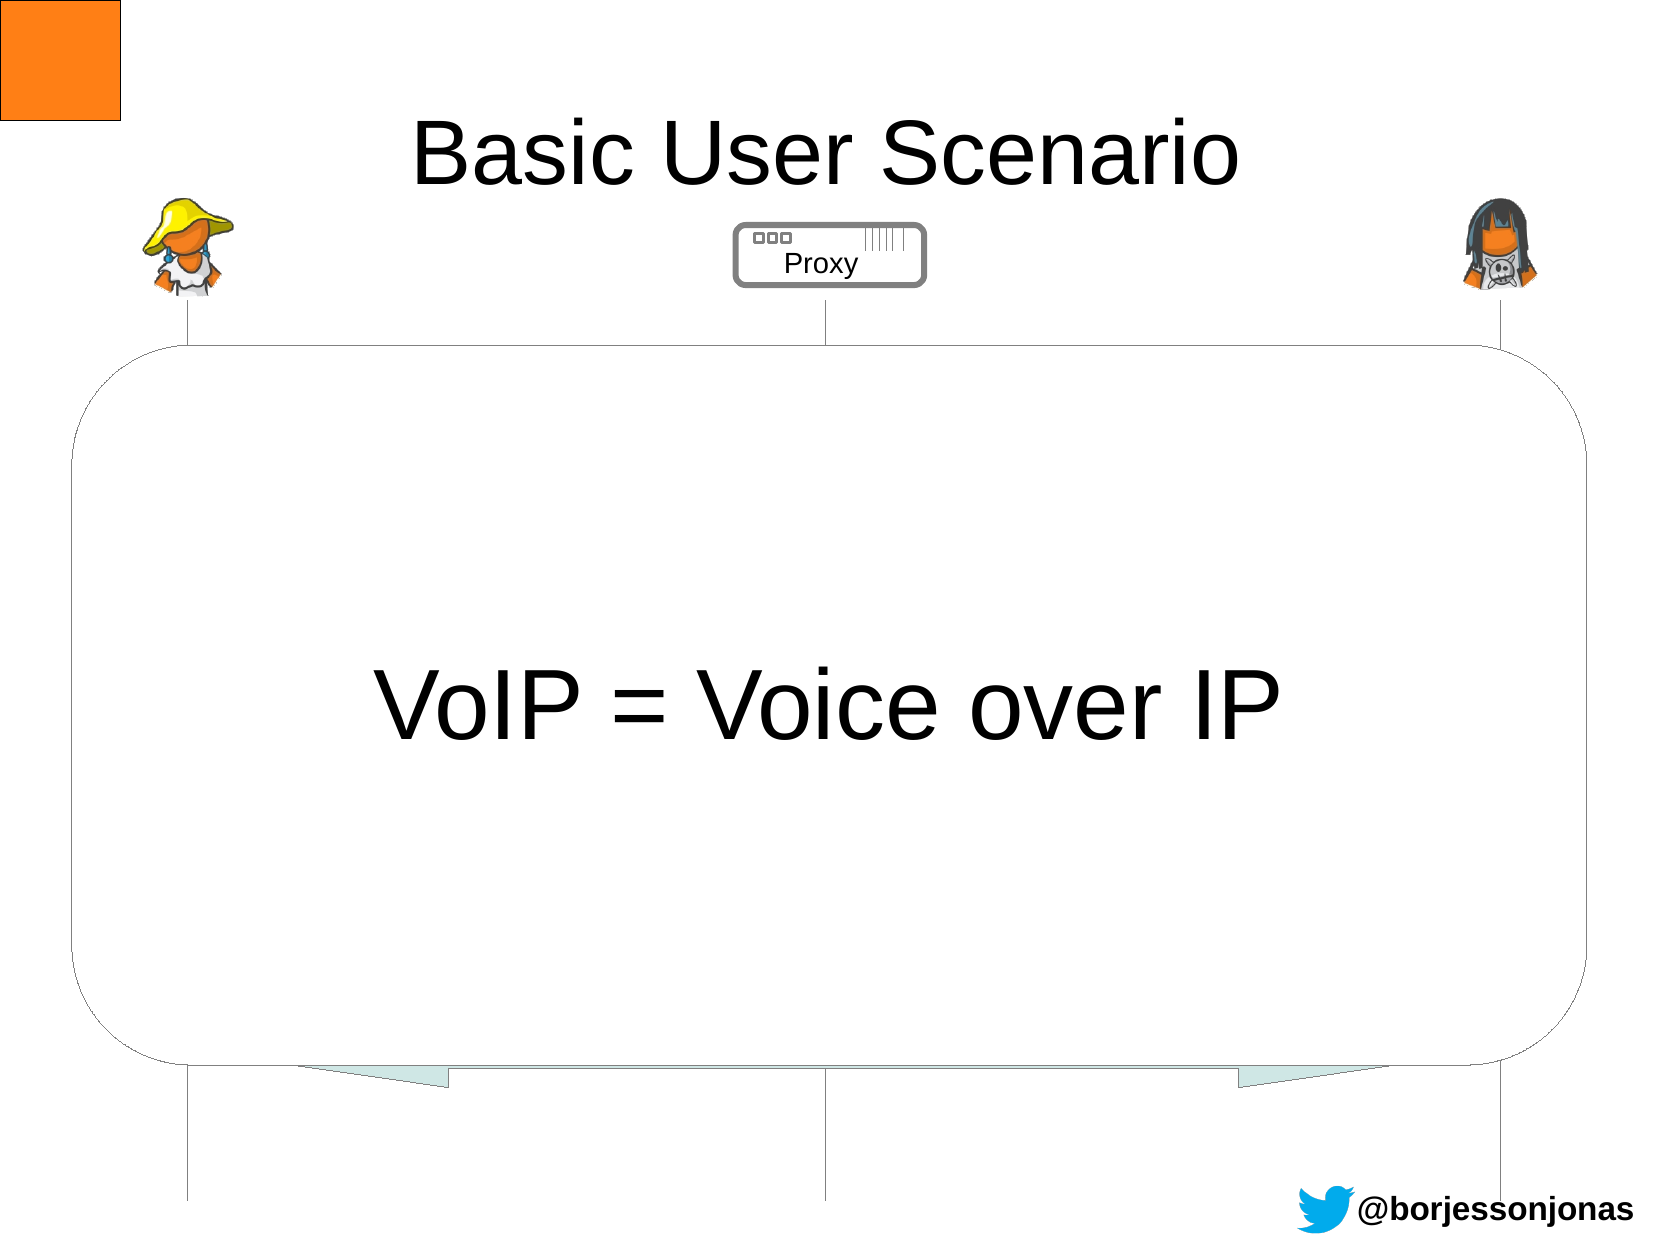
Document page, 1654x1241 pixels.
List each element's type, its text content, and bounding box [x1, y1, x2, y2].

text_box audio [774, 1066, 895, 1078]
picture [1447, 194, 1546, 293]
text_box [873, 225, 925, 286]
title Basic User Scenario [82, 56, 1571, 250]
text_box [735, 225, 865, 286]
picture [1277, 1160, 1375, 1241]
text_box Proxy [769, 239, 874, 288]
text_box VoIP = Voice over IP [71, 345, 1587, 1066]
text_box [895, 1066, 1389, 1088]
picture [135, 194, 241, 301]
text_box [298, 1066, 774, 1088]
text_box [866, 225, 872, 239]
